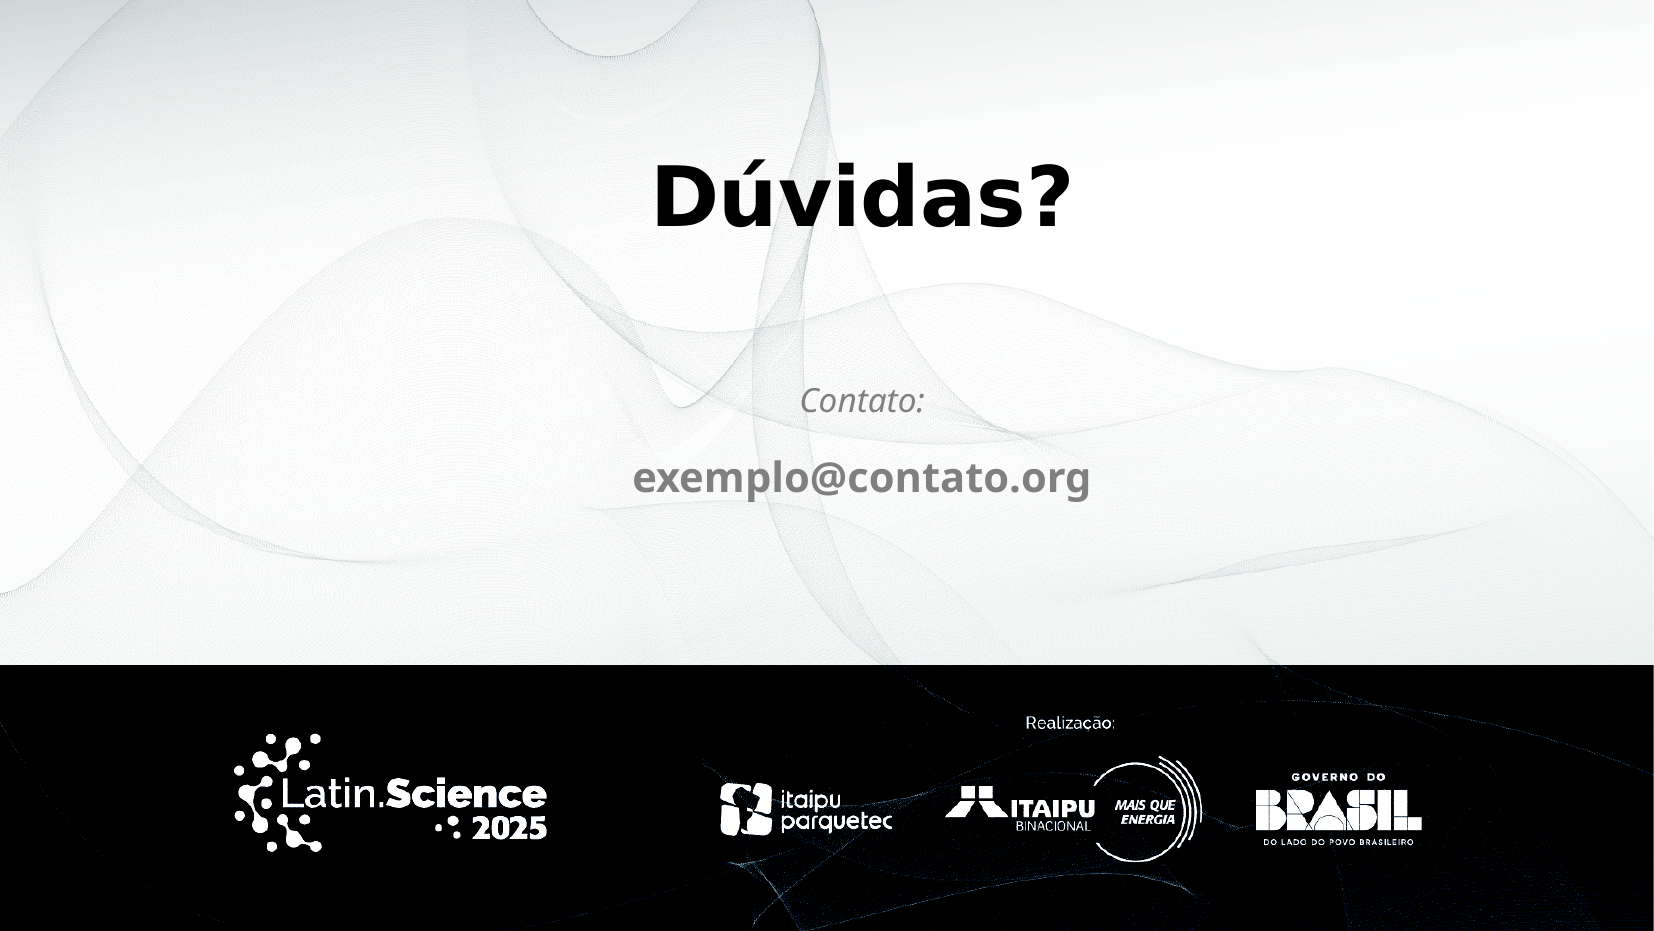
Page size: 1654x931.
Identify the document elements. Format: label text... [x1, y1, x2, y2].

text_box exemplo@contato.org [513, 443, 1211, 554]
text_box Dúvidas? [129, 135, 1595, 311]
picture [0, 0, 1654, 931]
text_box Contato: [513, 372, 1211, 443]
